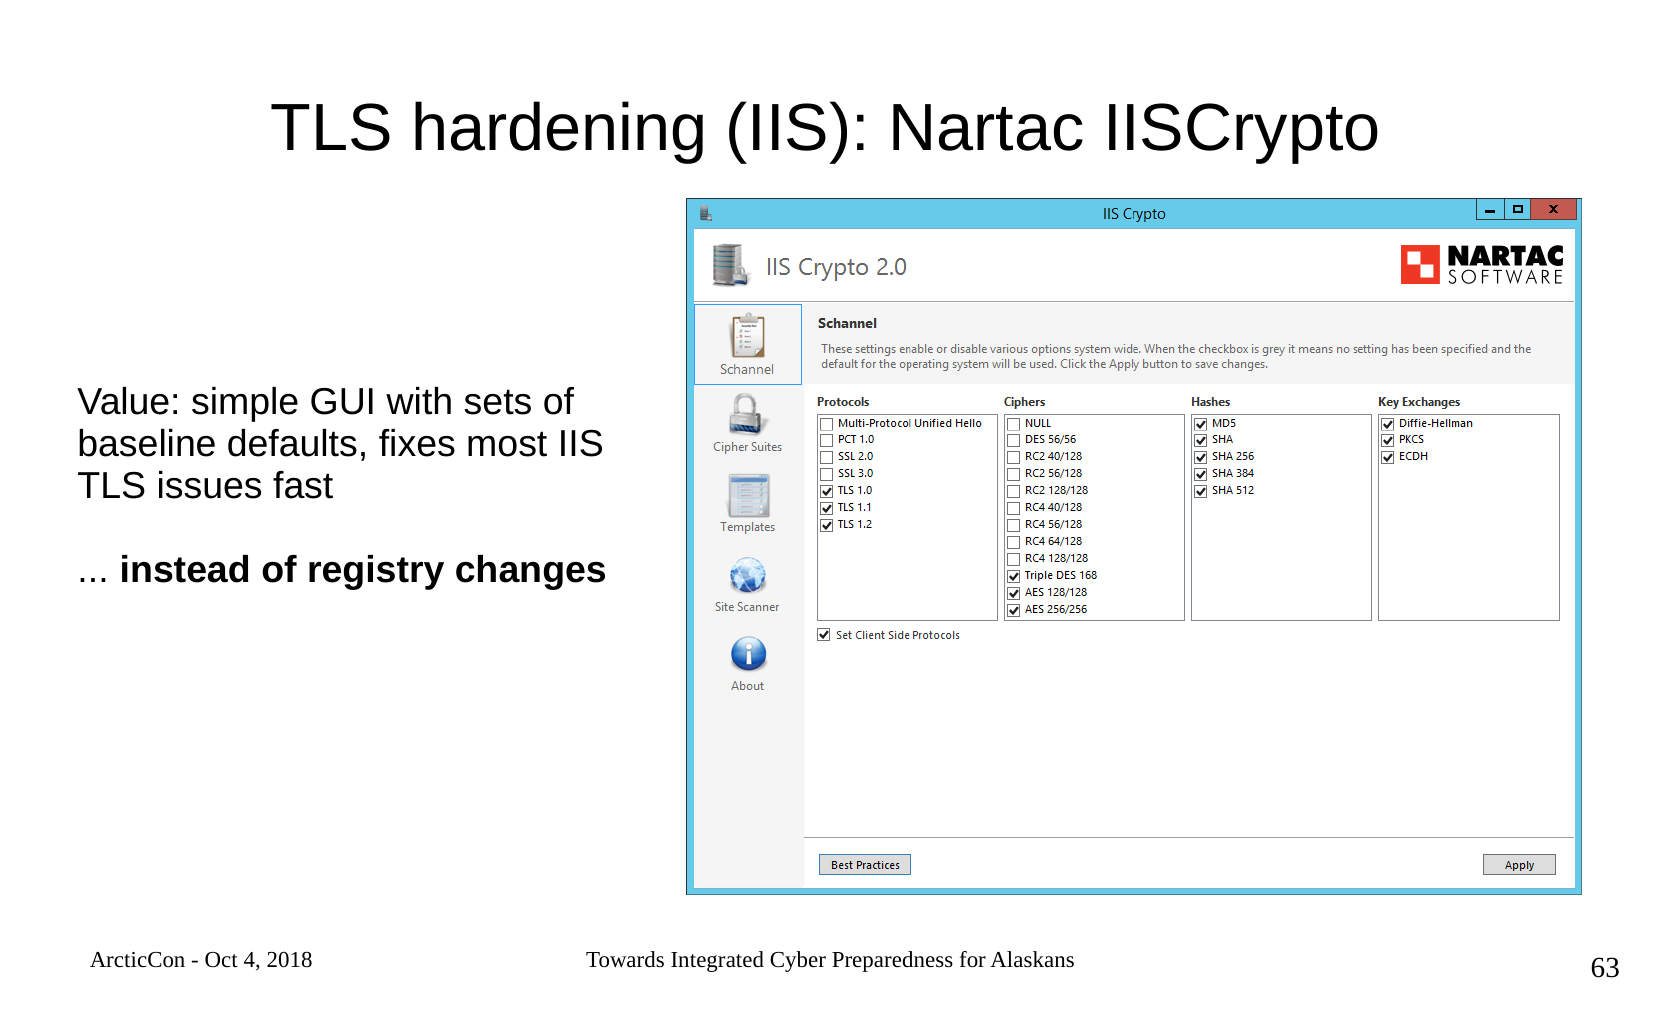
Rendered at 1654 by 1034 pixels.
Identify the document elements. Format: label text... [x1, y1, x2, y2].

subtitle [82, 195, 1571, 986]
text_box <number> [1560, 951, 1621, 1023]
picture [686, 198, 1582, 895]
title TLS hardening (IIS): Nartac IISCrypto [82, 41, 1571, 195]
text_box Value: simple GUI with sets of baseline defaults, fixes most IIS TLS issues fast ... instead of registry changes [62, 373, 660, 599]
